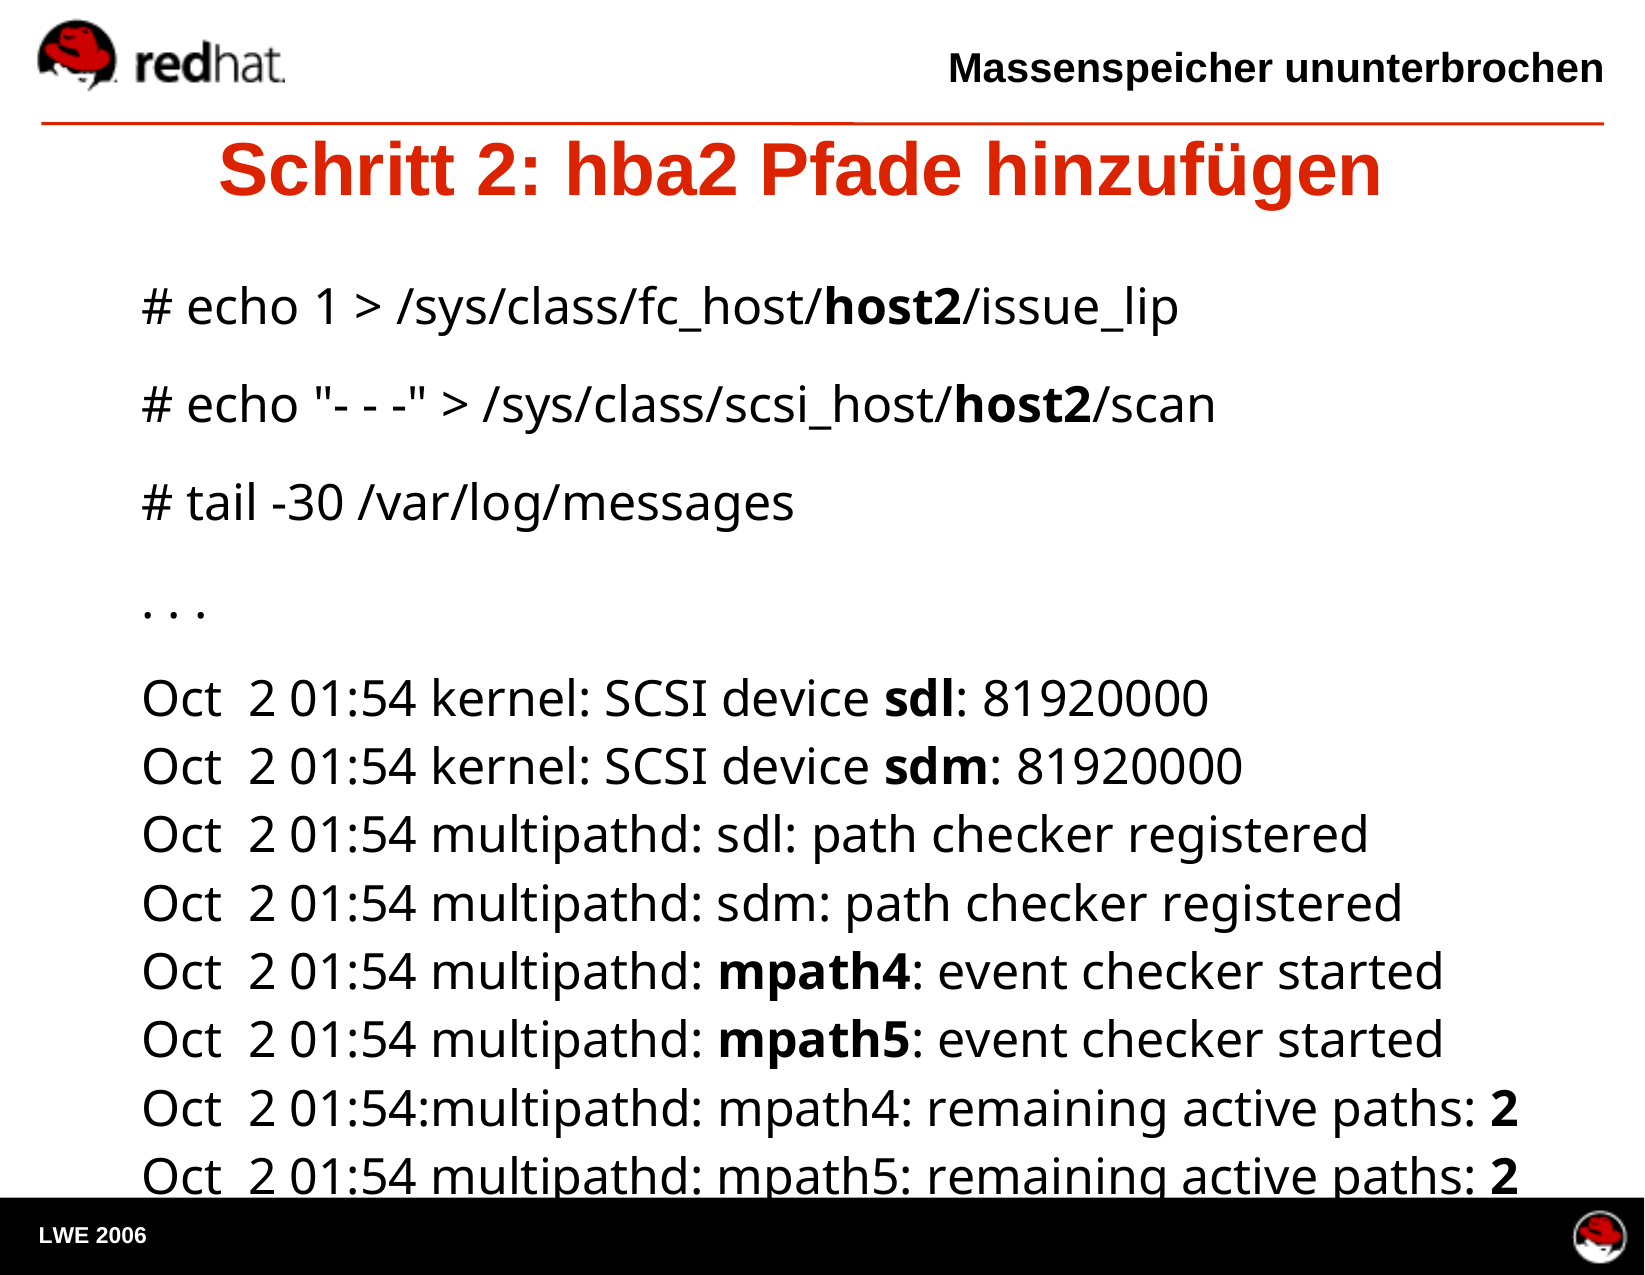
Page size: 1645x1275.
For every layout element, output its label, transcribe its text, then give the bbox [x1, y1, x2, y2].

text_box Schritt 2: hba2 Pfade hinzufügen [218, 127, 719, 167]
picture [1568, 1207, 1632, 1270]
text_box LWE 2006 [38, 1222, 382, 1252]
text_box Massenspeicher ununterbrochen [959, 44, 1605, 98]
picture [36, 17, 285, 102]
text_box [0, 1197, 1645, 1275]
list # echo 1 > /sys/class/fc_host/host2/issue_lip # echo "- - -" > /sys/class/scsi_host/host2/scan # tail -30 /var/log/messages . . . Oct 2 01:54 kernel: SCSI device sdl: 81920000 Oct 2 01:54 kernel: SCSI device sdm: 81920000 Oct 2 01:54 multipathd: sdl: path checker registered Oct 2 01:54 multipathd: sdm: path checker registered Oct 2 01:54 multipathd: mpath4: event checker started Oct 2 01:54 multipathd: mpath5: event checker started Oct 2 01:54:multipathd: mpath4: remaining active paths: 2 Oct 2 01:54 multipathd: mpath5: remaining active paths: 2 [123, 167, 1600, 1132]
